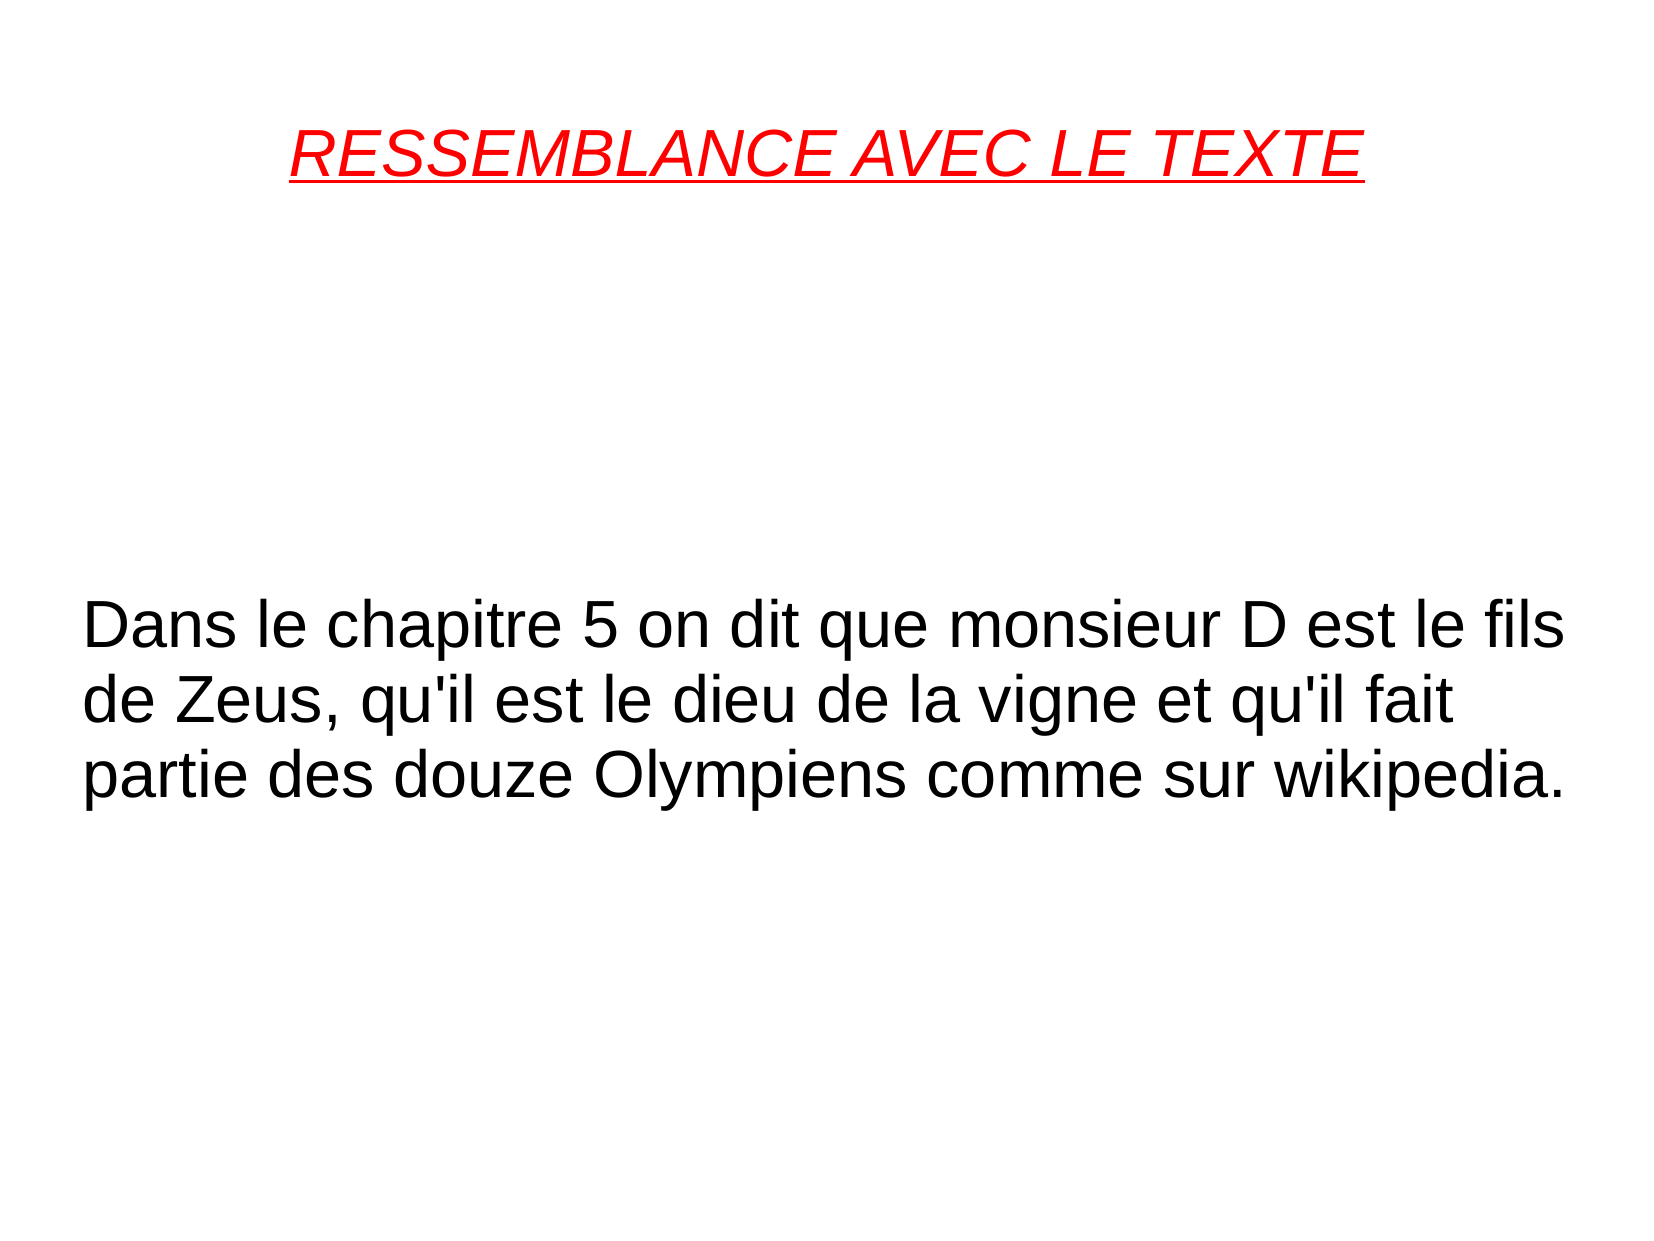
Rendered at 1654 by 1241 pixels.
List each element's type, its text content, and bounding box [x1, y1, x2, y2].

subtitle Dans le chapitre 5 on dit que monsieur D est le fils de Zeus, qu'il est le dieu de la vigne et qu'il fait partie des douze Olympiens comme sur wikipedia. [82, 297, 1571, 1102]
title RESSEMBLANCE AVEC LE TEXTE [82, 56, 1571, 250]
